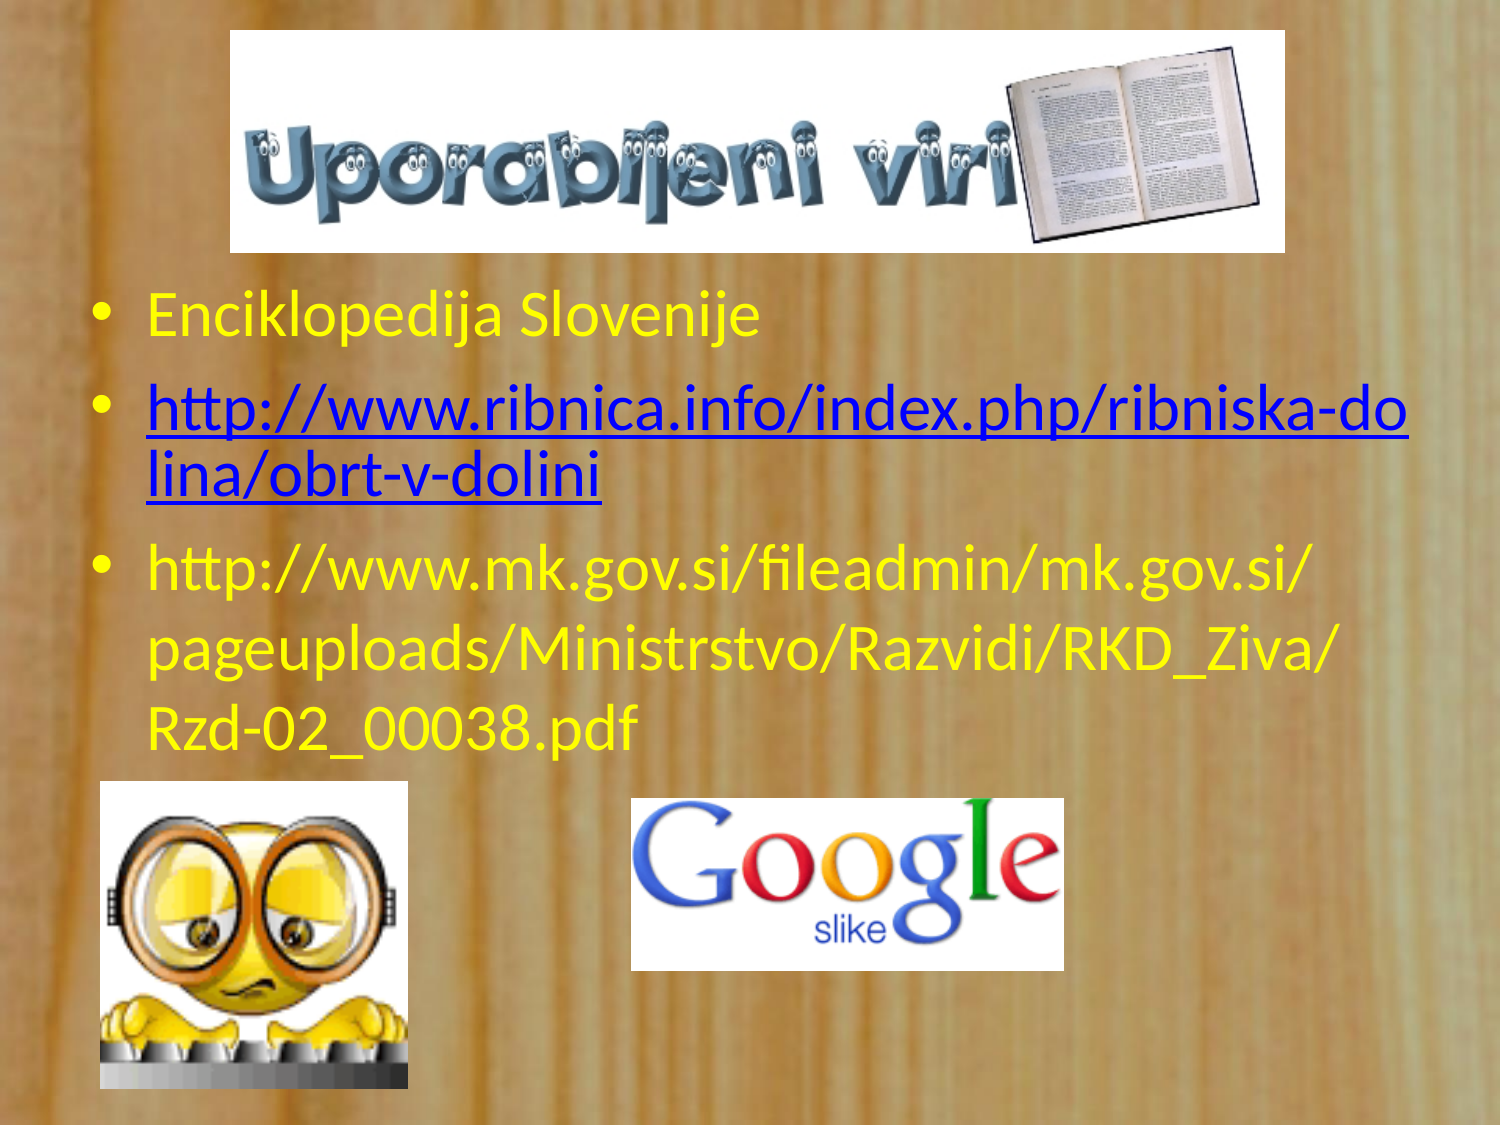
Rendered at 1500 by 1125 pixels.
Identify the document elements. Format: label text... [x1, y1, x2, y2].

list Enciklopedija Slovenije http://www.ribnica.info/index.php/ribniska-dolina/obrt-v-dolini http://www.mk.gov.si/fileadmin/mk.gov.si/pageuploads/Ministrstvo/Razvidi/RKD_Ziva/Rzd-02_00038.pdf [75, 262, 1425, 1005]
picture [0, 0, 1500, 1125]
